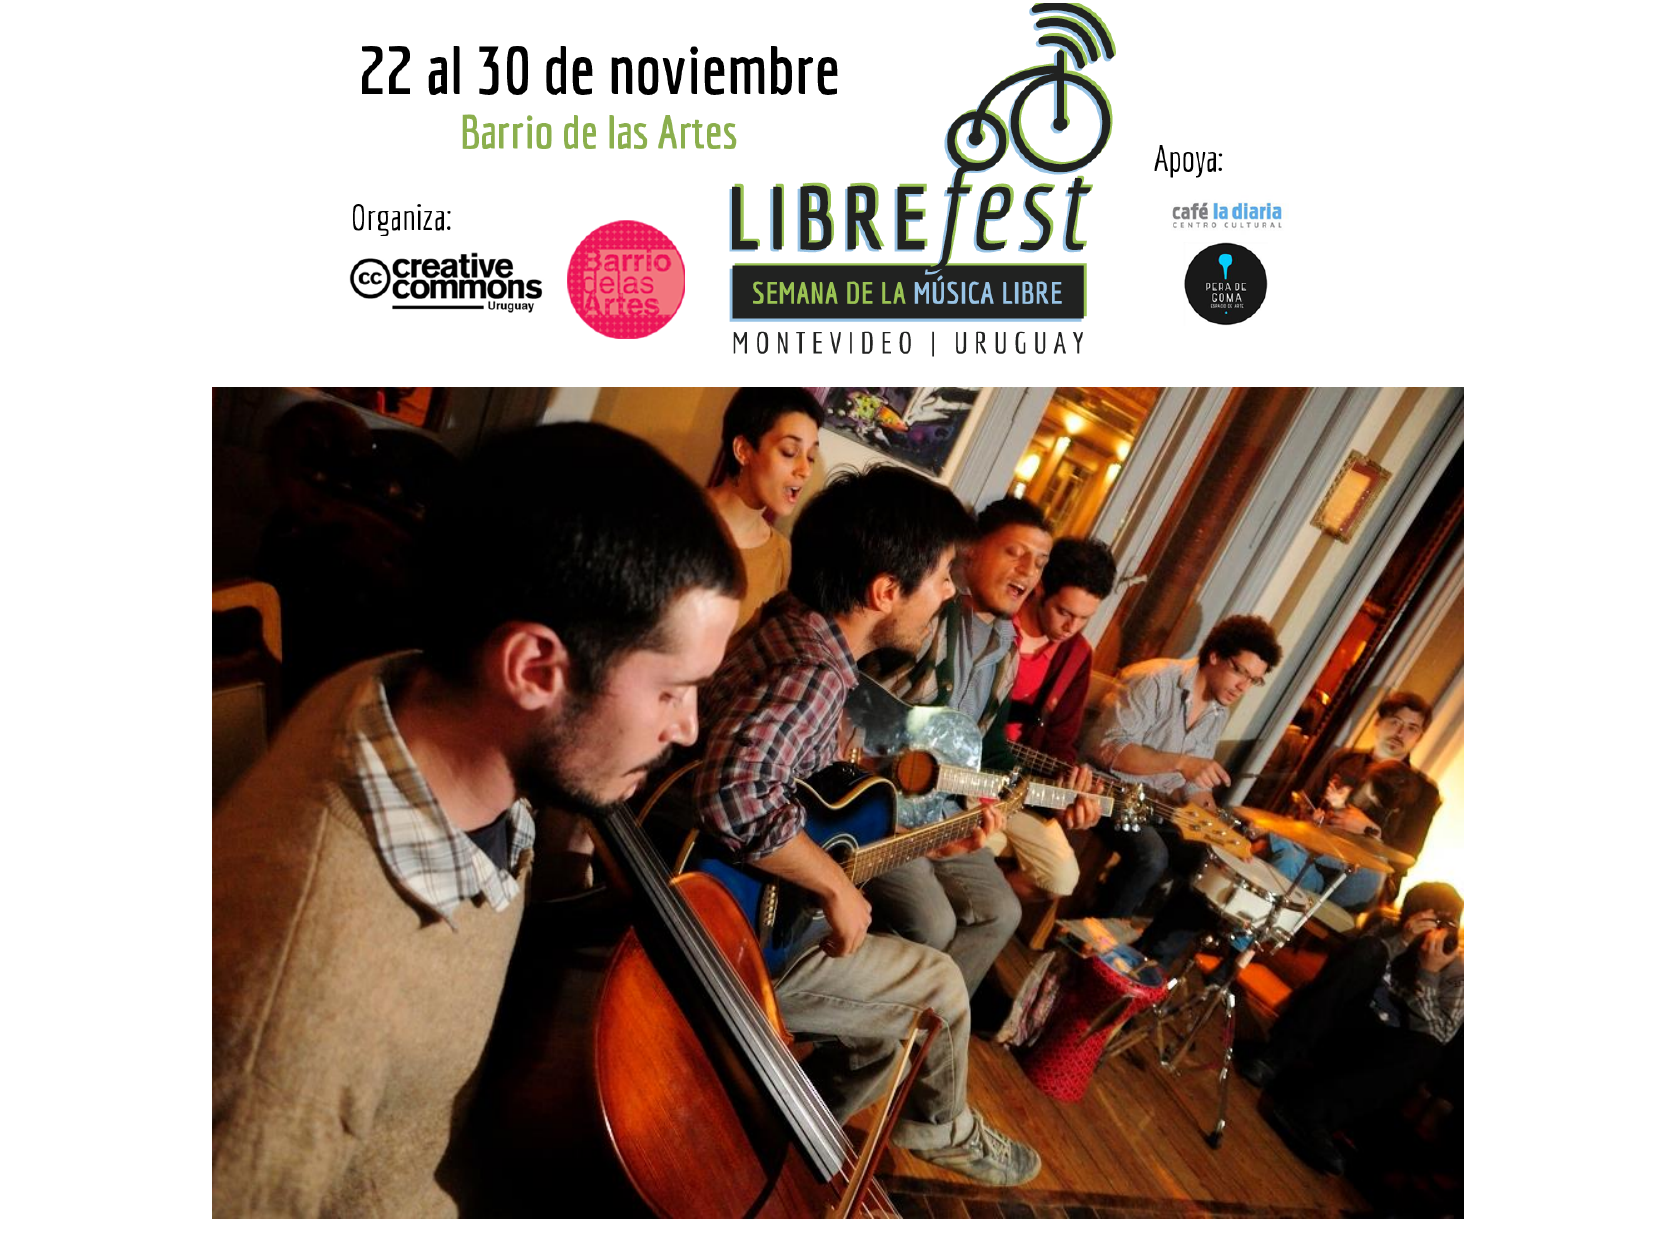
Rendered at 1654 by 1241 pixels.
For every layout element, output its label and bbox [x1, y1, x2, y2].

picture [212, 387, 1464, 1219]
picture [315, 3, 1309, 376]
